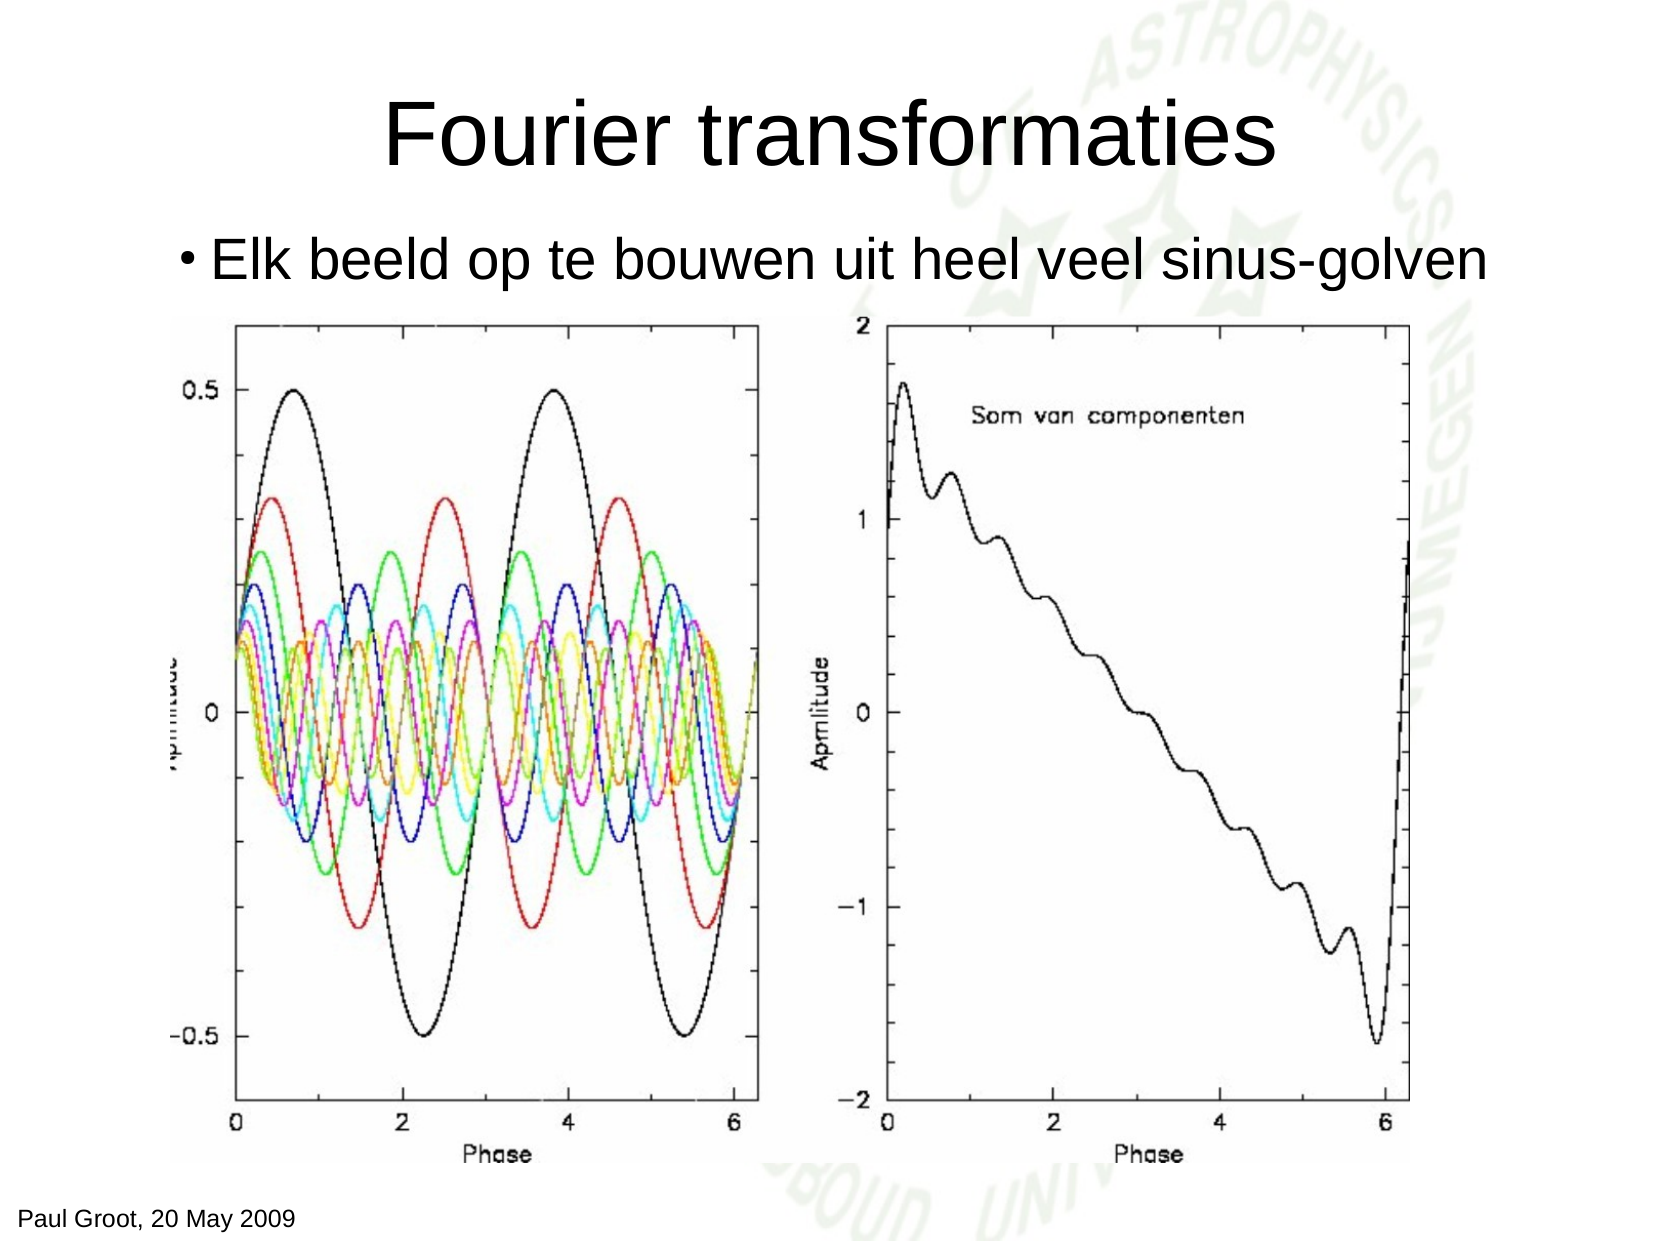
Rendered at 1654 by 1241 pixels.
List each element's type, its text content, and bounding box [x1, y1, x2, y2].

title Fourier transformaties [86, 37, 1576, 230]
text_box Paul Groot, 20 May 2009 [2, 1197, 337, 1241]
picture [0, 0, 1654, 1241]
text_box Elk beeld op te bouwen uit heel veel sinus-golven [164, 219, 1506, 300]
